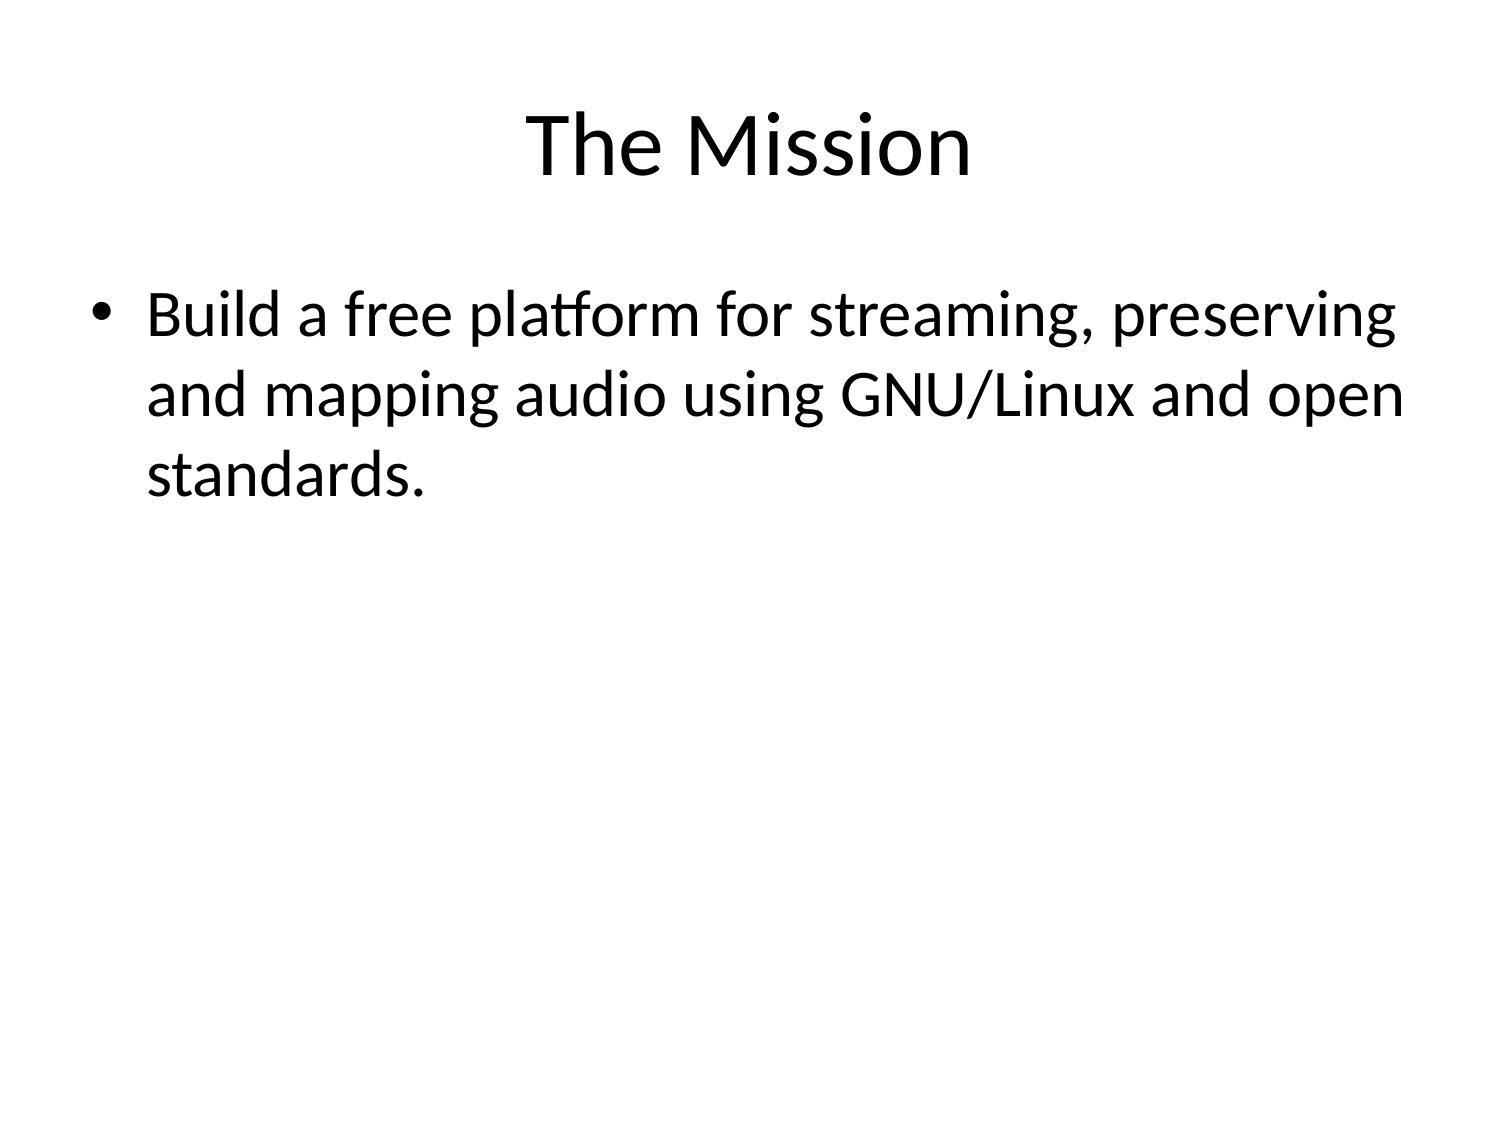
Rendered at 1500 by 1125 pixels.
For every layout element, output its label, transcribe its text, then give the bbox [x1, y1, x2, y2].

title The Mission [75, 45, 1425, 233]
list Build a free platform for streaming, preserving and mapping audio using GNU/Linux and open standards. [75, 262, 1425, 1005]
